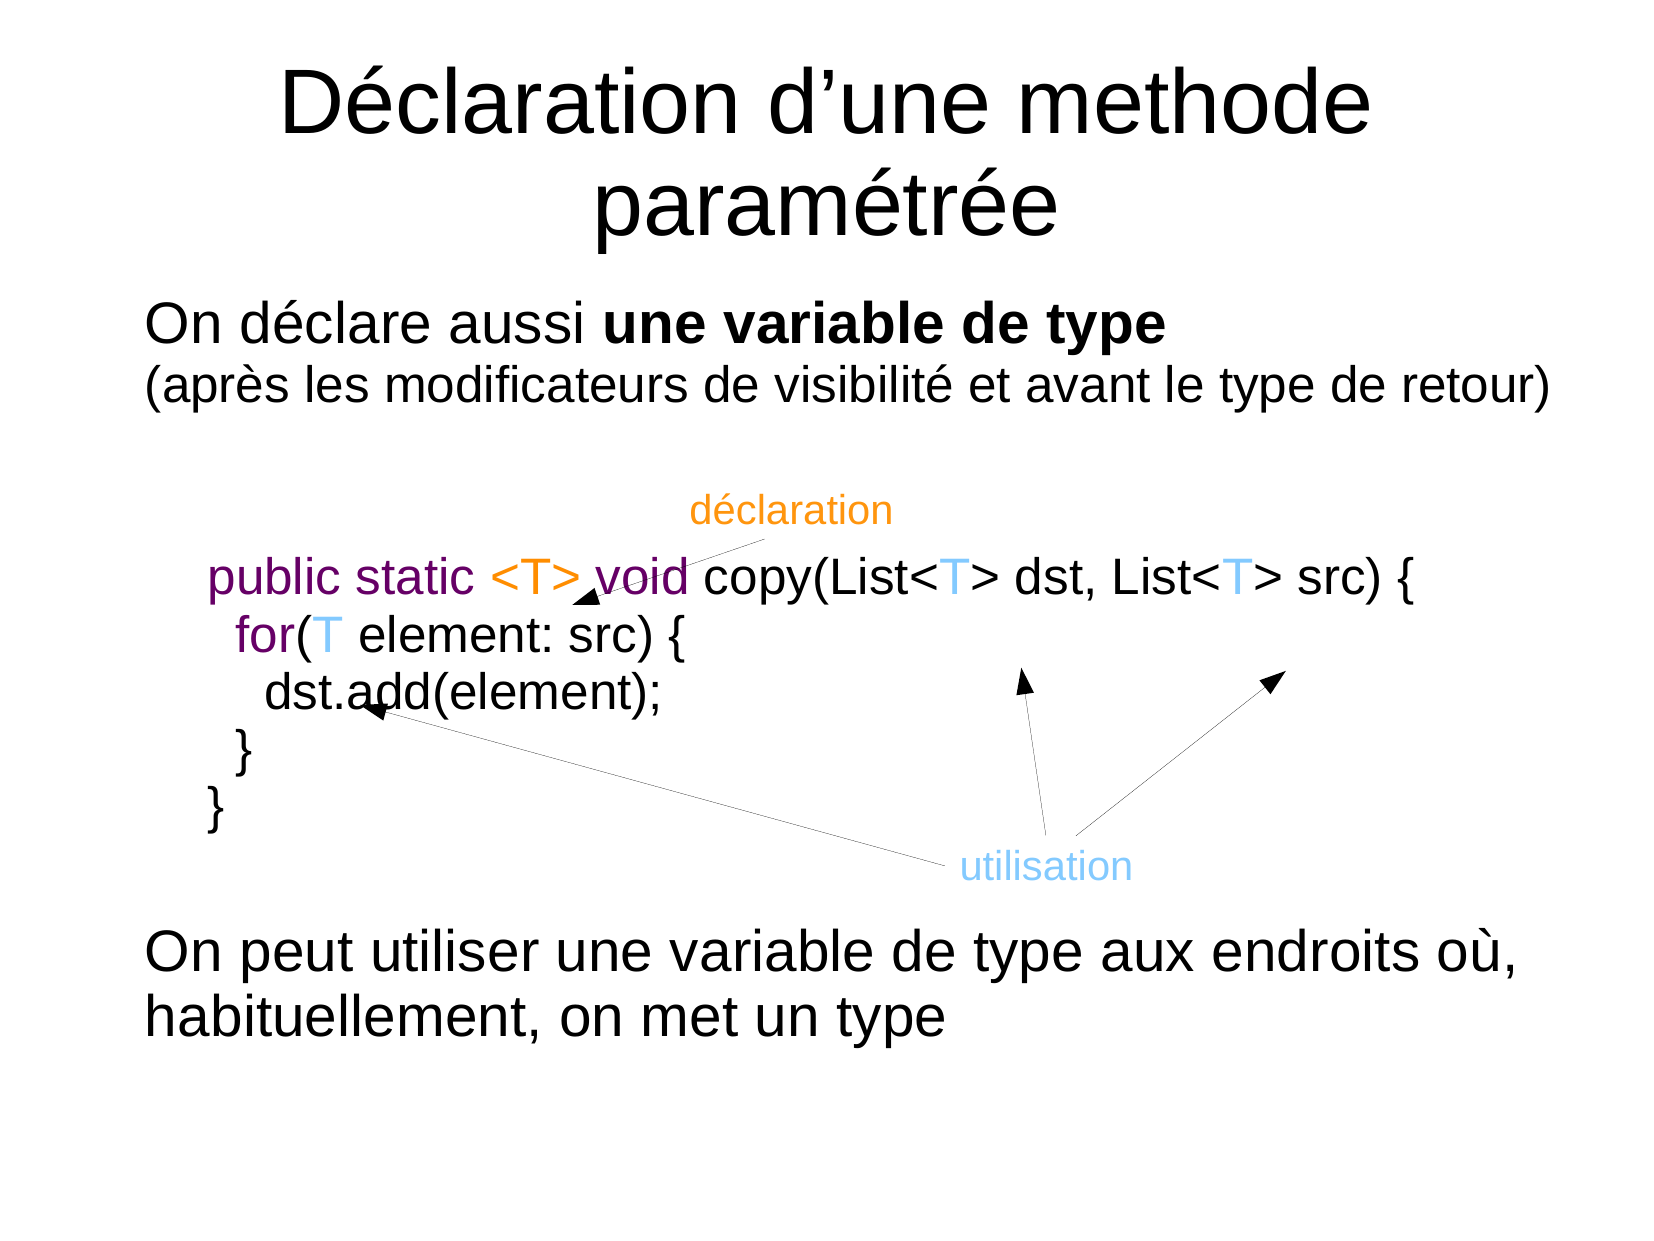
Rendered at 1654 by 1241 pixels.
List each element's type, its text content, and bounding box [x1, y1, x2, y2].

text_box déclaration [674, 479, 909, 541]
text_box utilisation [944, 835, 1149, 897]
title Déclaration d’une methode paramétrée [82, 49, 1571, 257]
list On déclare aussi une variable de type (après les modificateurs de visibilité et avant le type de retour) public static <T> void copy(List<T> dst, List<T> src) { for(T element: src) { dst.add(element); } } On peut utiliser une variable de type aux endroits où, habituellement, on met un type [82, 290, 1571, 1096]
